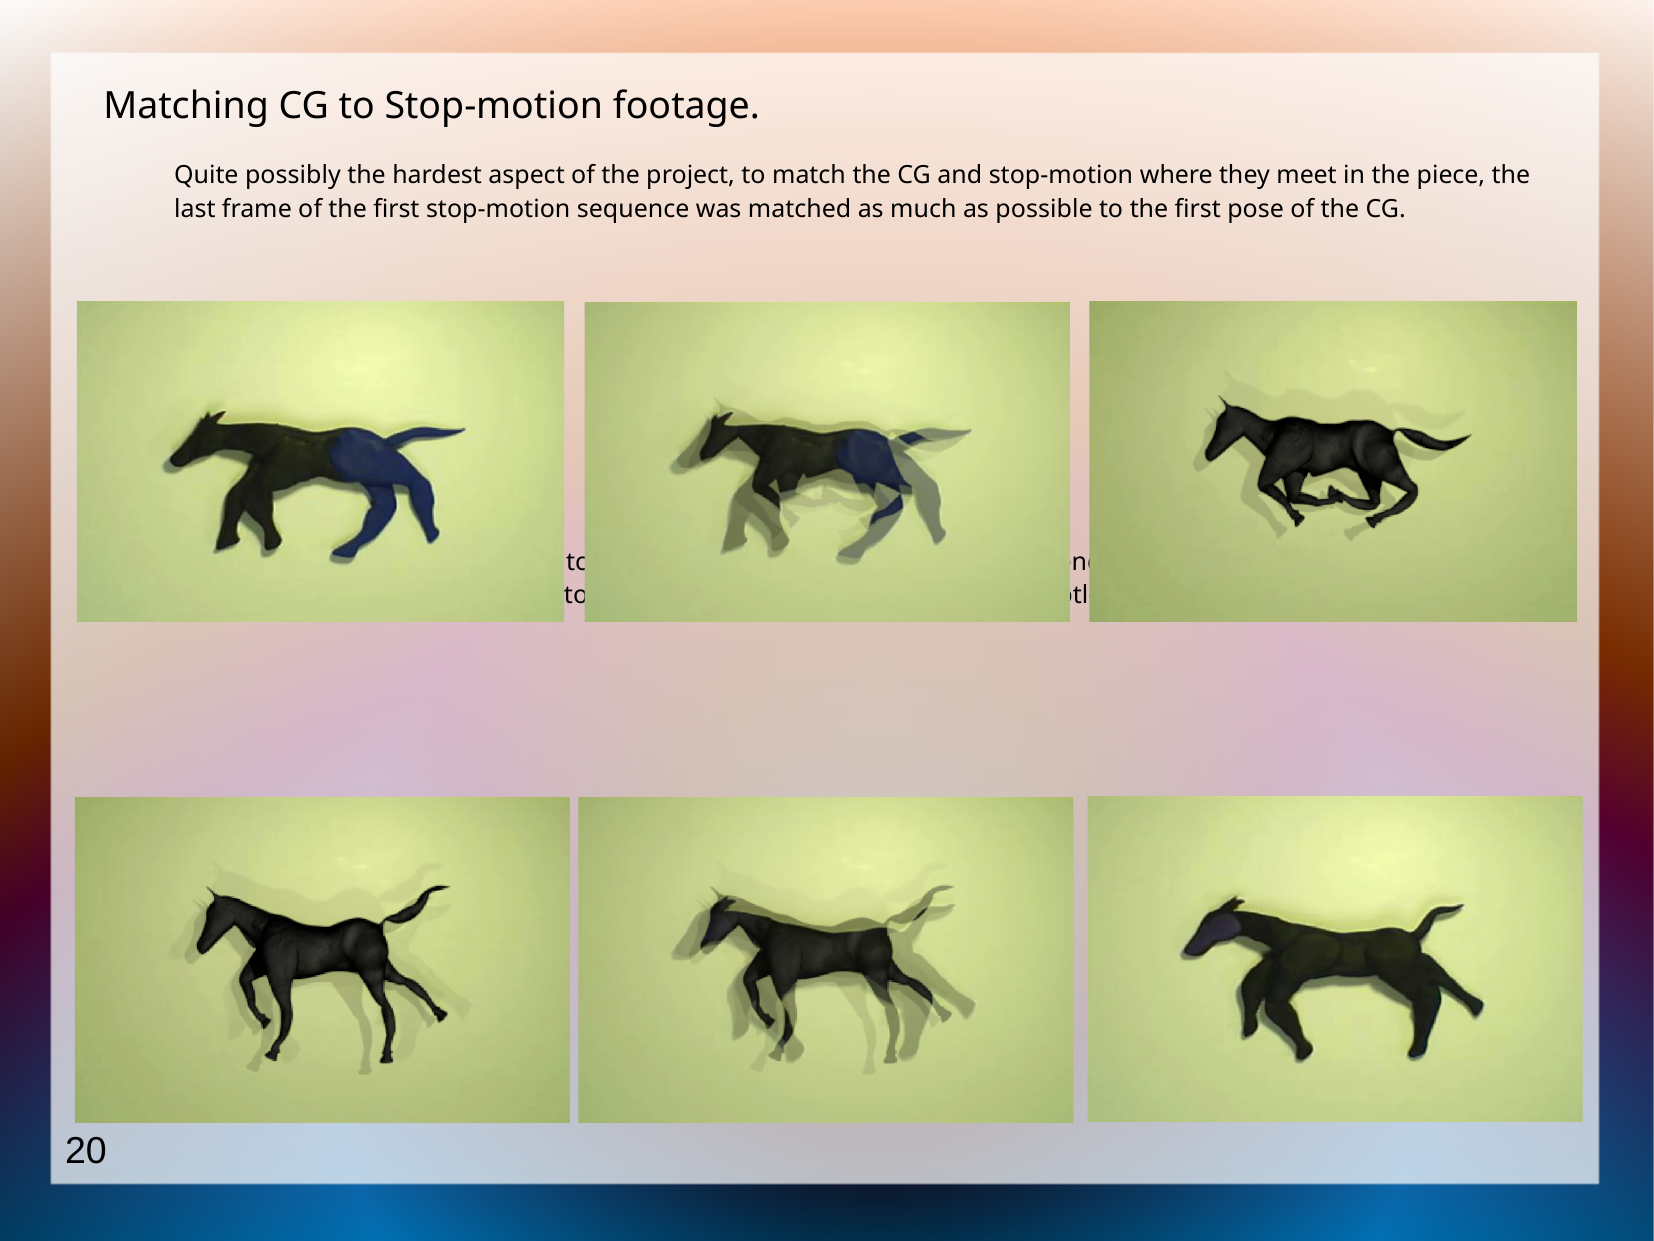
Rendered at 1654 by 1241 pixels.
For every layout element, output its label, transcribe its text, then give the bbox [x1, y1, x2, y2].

picture [0, 0, 1654, 1241]
text_box Matching CG to Stop-motion footage. [88, 70, 925, 146]
text_box <number> [50, 1122, 159, 1193]
text_box Quite possibly the hardest aspect of the project, to match the CG and stop-motion where they meet in the piece, the last frame of the first stop-motion sequence was matched as much as possible to the first pose of the CG. Similarly the last CG pose was matched to the first Stop-motion pose of the ending sequence. These frames were overlapped in Nuke and blended together over three frames to create as subtle a transition as was possible. [159, 149, 1565, 1211]
